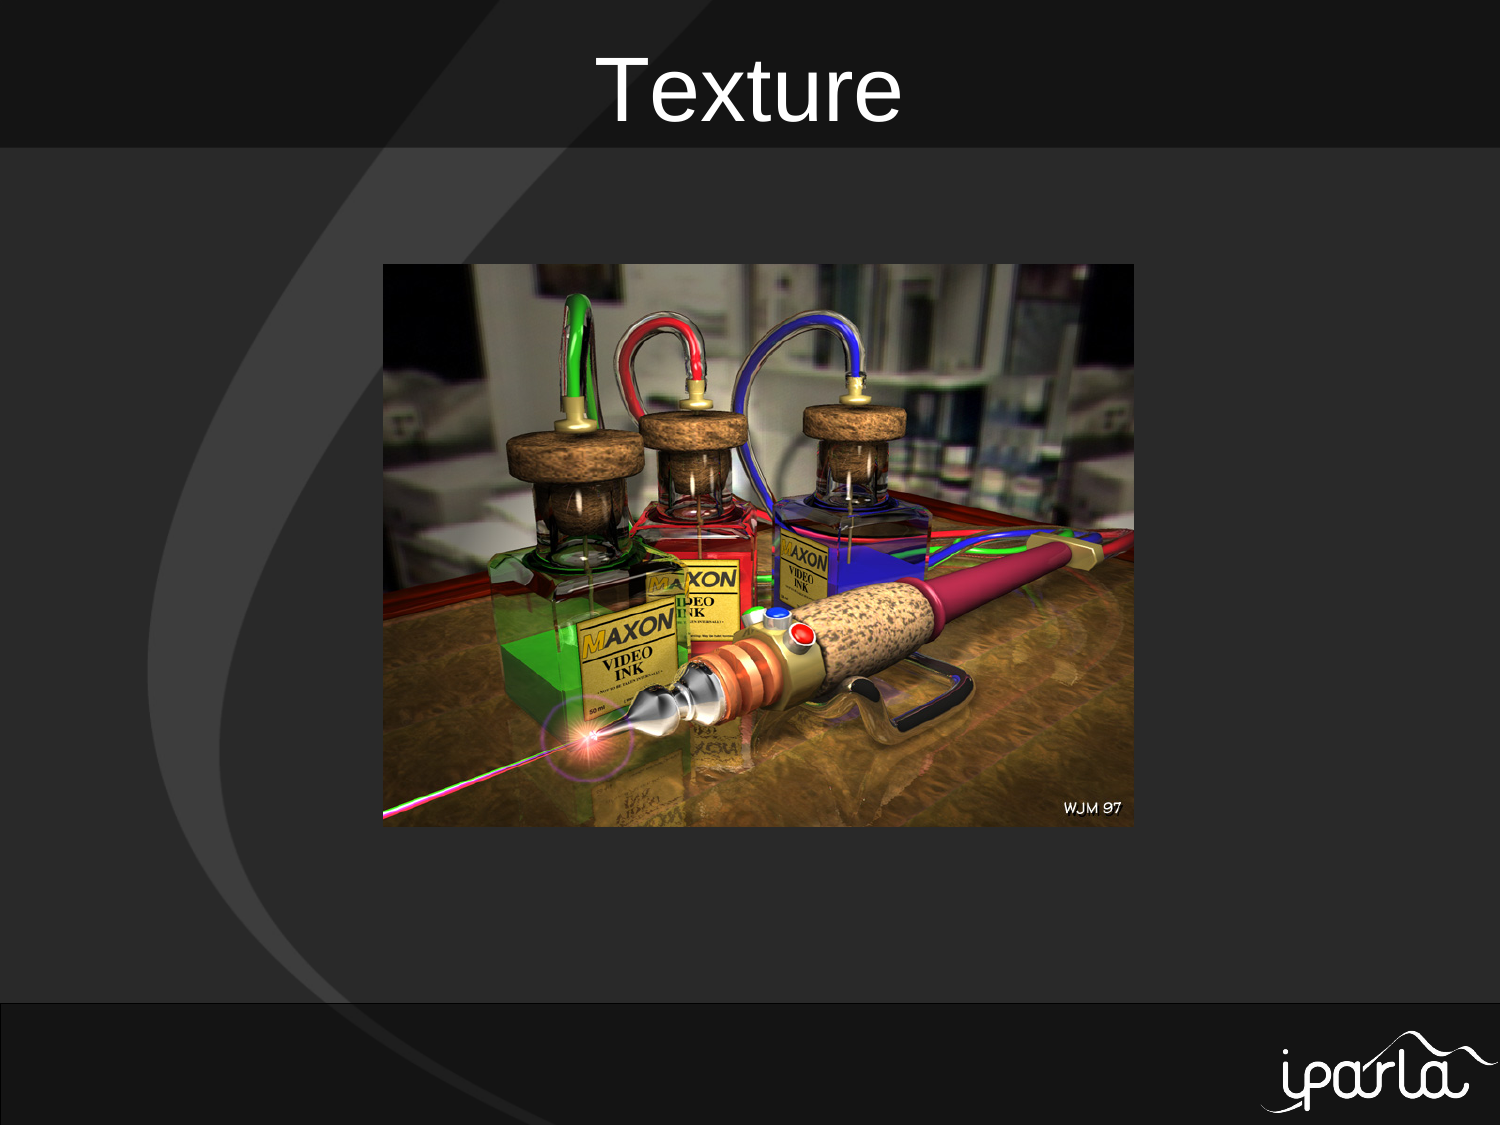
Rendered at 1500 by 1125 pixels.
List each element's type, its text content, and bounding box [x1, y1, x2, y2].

picture [0, 0, 1500, 1003]
title Texture [75, 24, 1425, 148]
picture [1, 1004, 1500, 1125]
